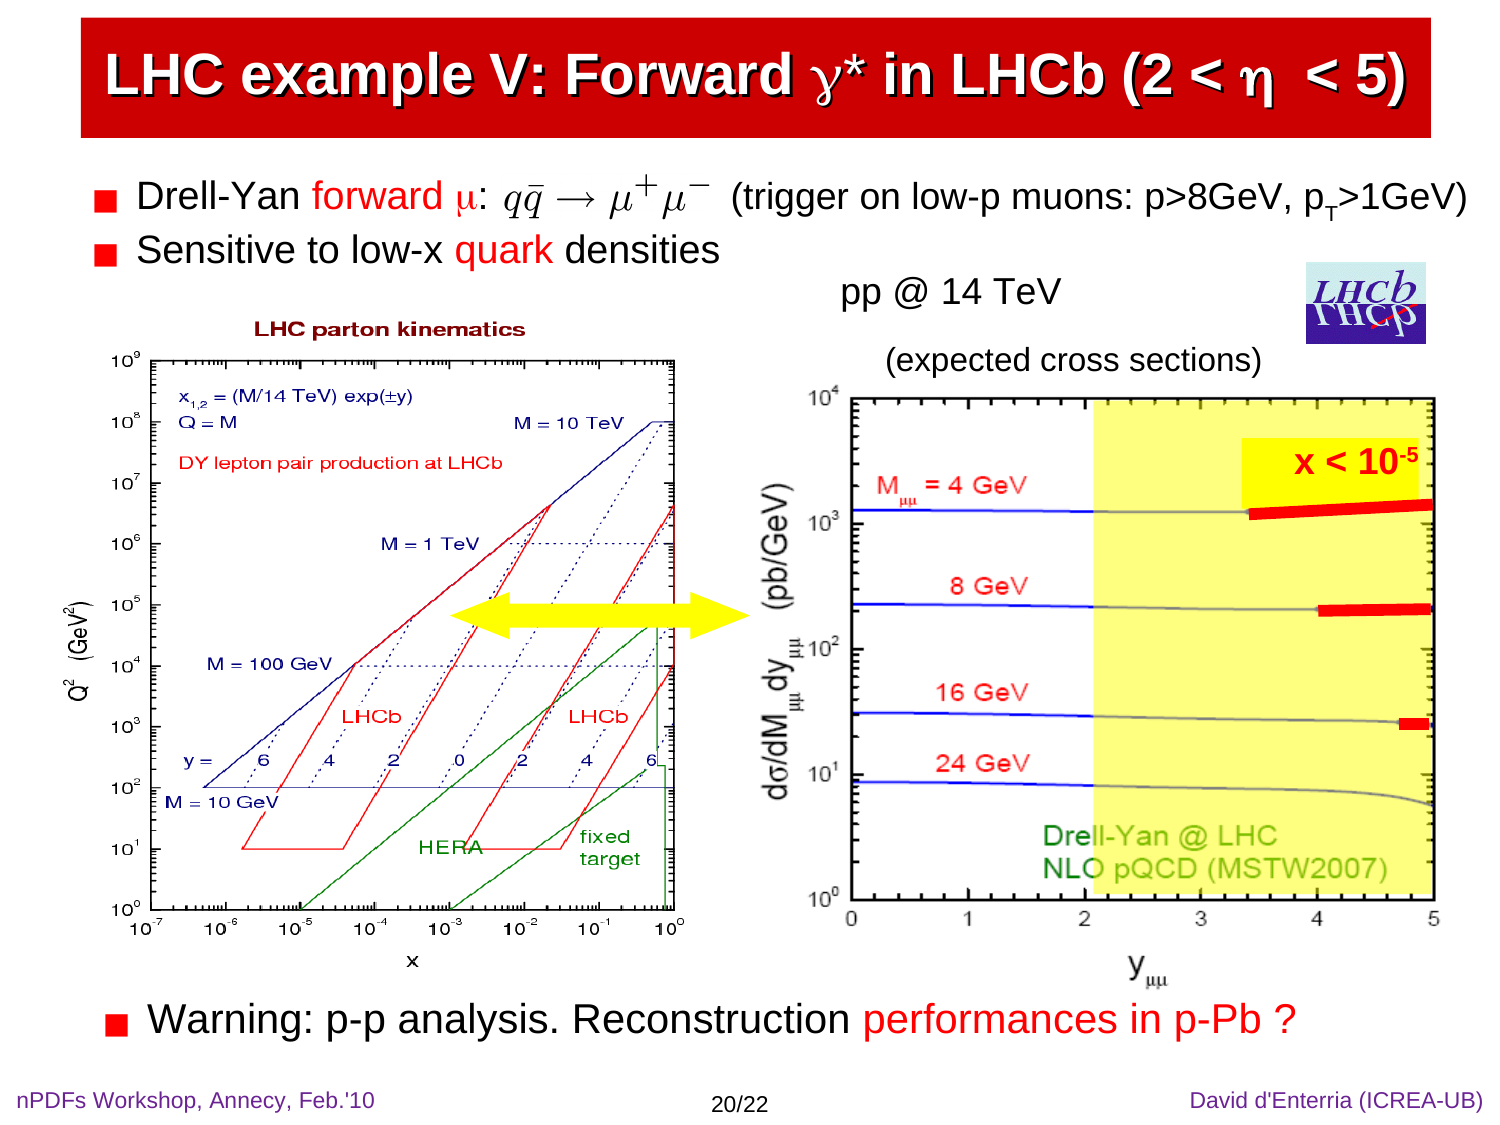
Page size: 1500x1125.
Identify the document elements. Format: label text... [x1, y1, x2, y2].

title LHC example V: Forward * in LHCb (2 < h < 5) [80, 17, 1431, 138]
picture [53, 299, 80, 976]
text_box pp @ 14 TeV [840, 267, 1062, 324]
text_box x < 10-5 [1241, 438, 1419, 509]
list ■ Drell-Yan forward m: (trigger on low-p muons: p>8GeV, pT>1GeV) ■ Sensitive to low-x quark densities ■ Warning: p-p analysis. Reconstruction performances in p-Pb ? [80, 173, 1500, 1107]
